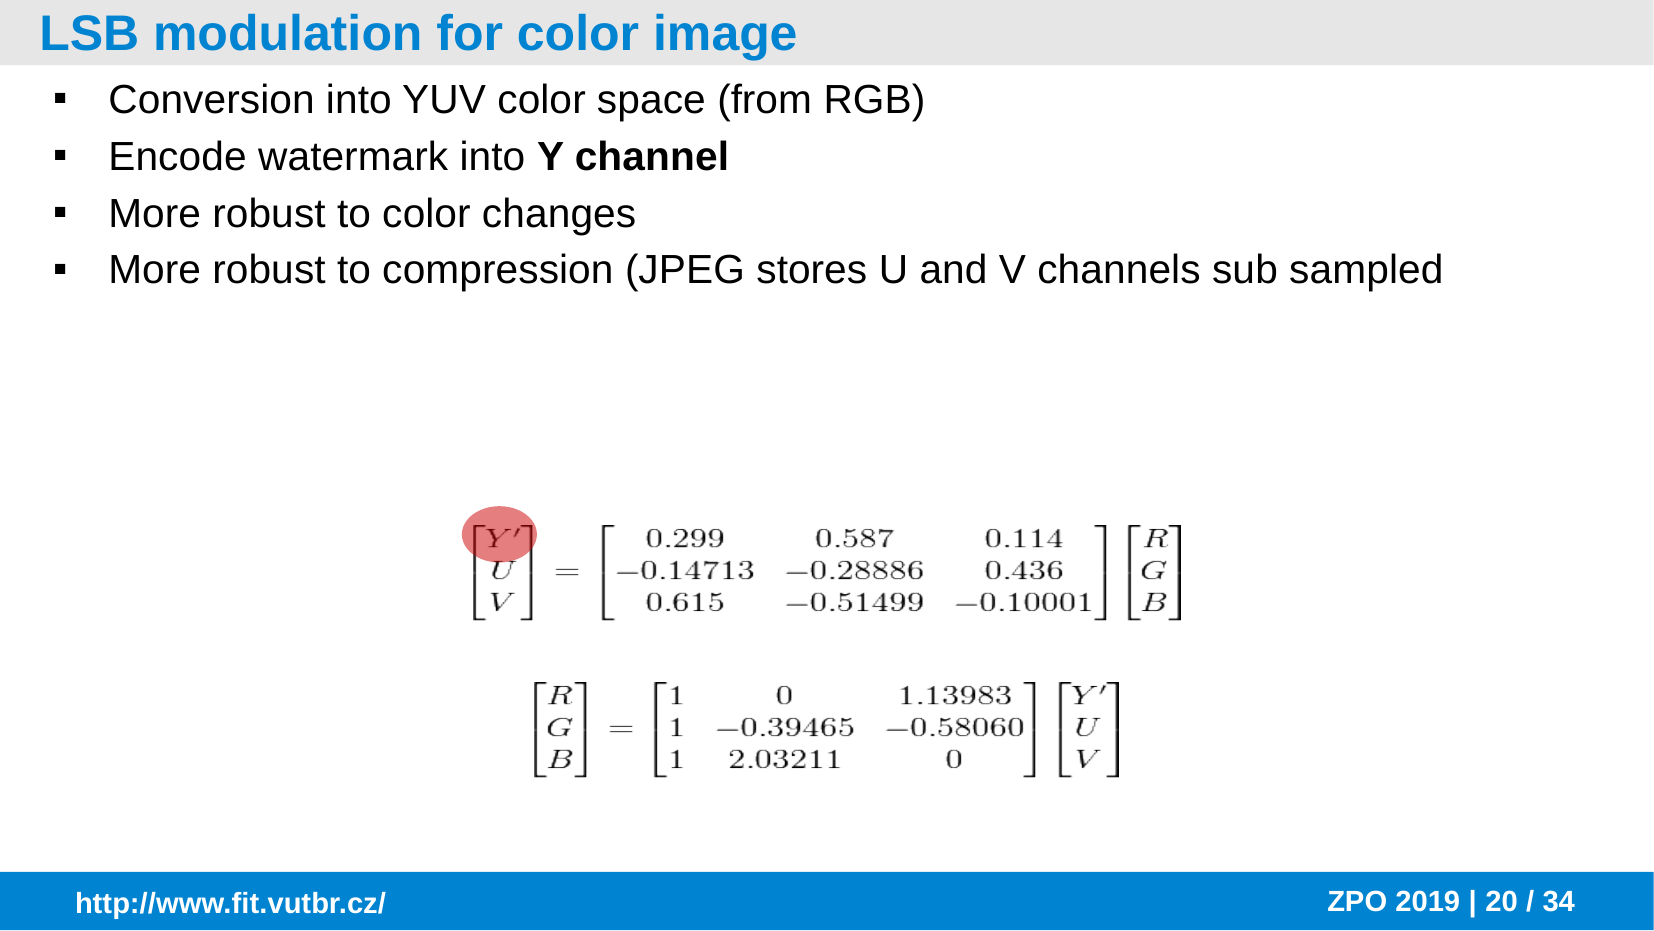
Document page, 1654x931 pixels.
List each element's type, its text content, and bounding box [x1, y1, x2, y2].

picture [473, 525, 1181, 622]
title LSB modulation for color image [39, 4, 1615, 61]
picture [534, 682, 1119, 779]
text_box [461, 506, 537, 563]
list Conversion into YUV color space (from RGB) Encode watermark into Y channel More robust to color changes More robust to compression (JPEG stores U and V channels sub sampled [37, 76, 1613, 293]
